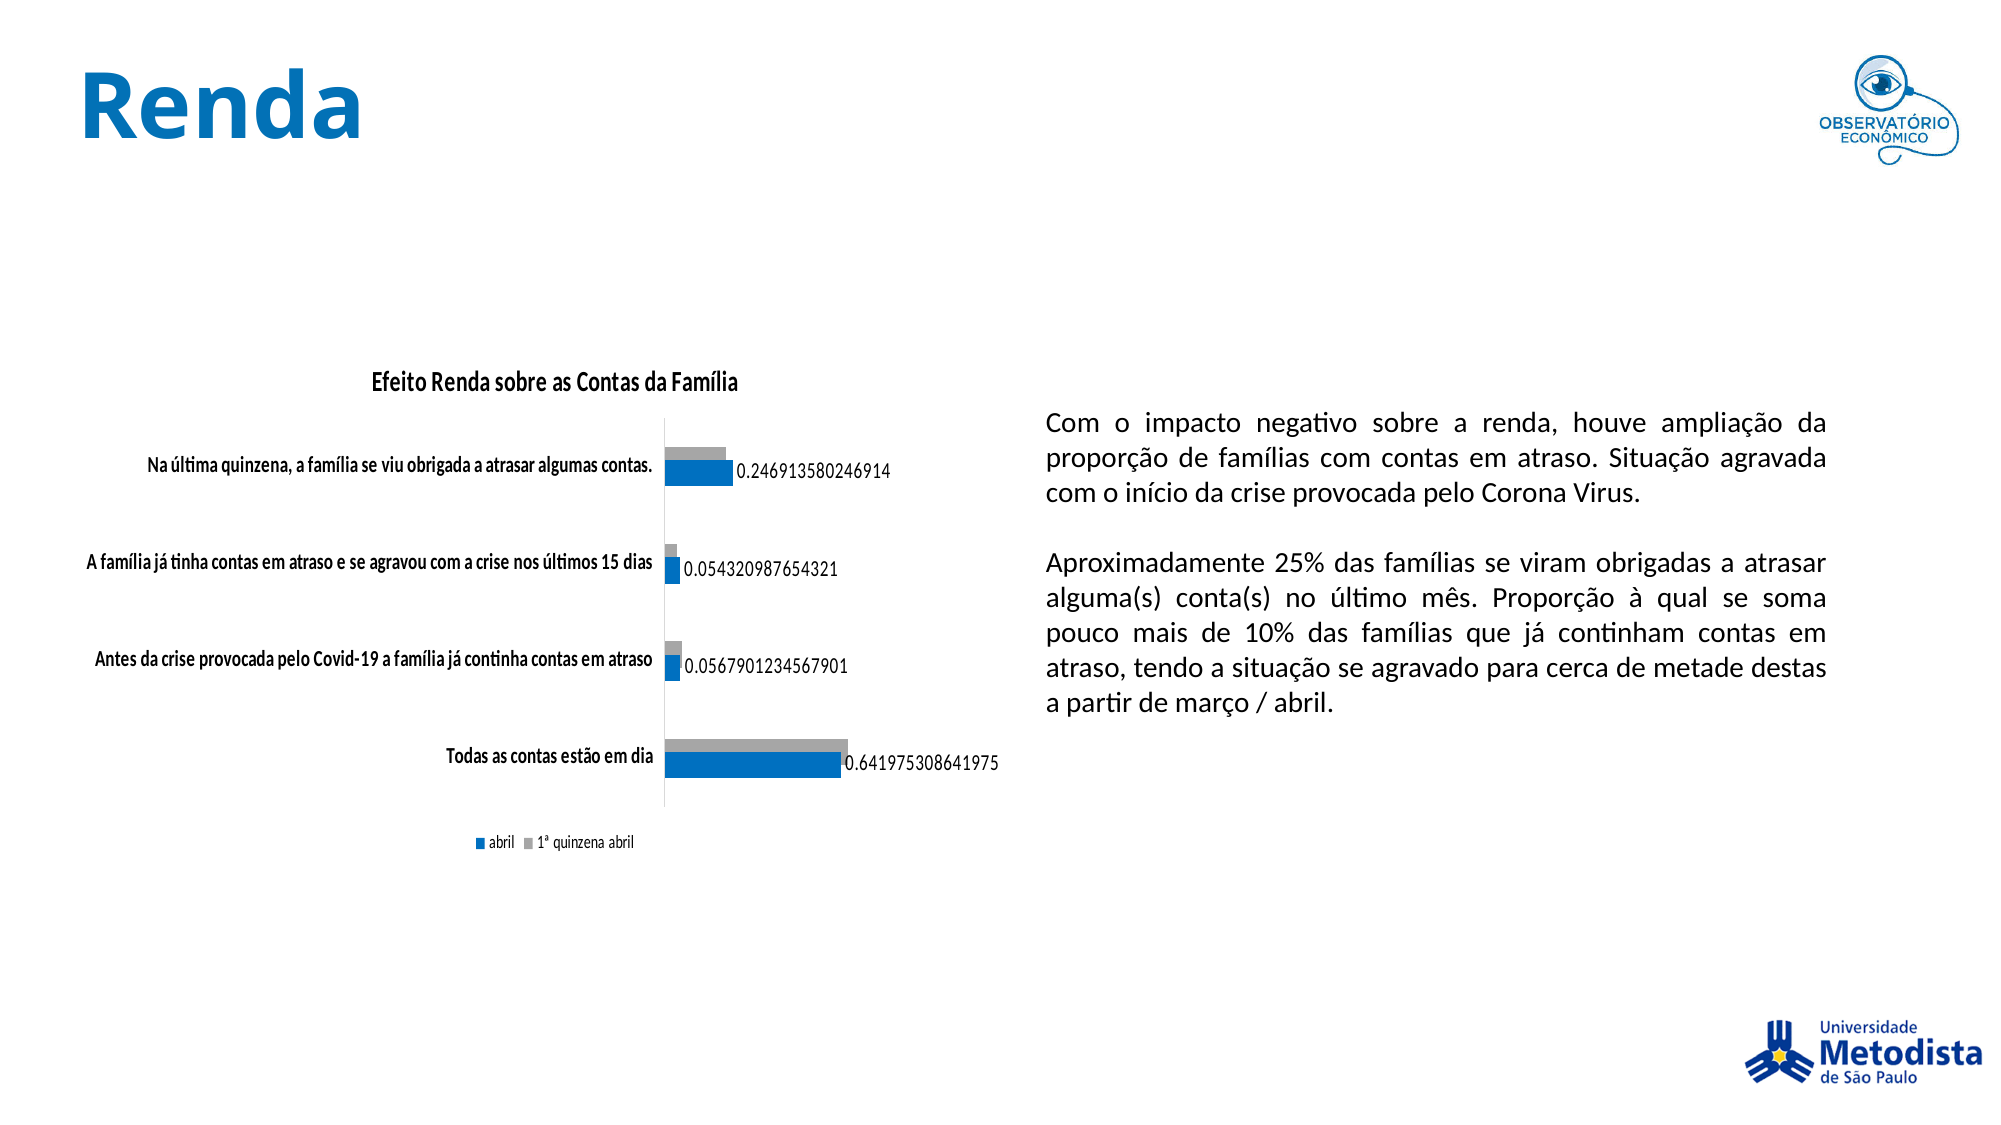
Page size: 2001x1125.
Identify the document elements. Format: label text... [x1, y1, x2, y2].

picture [1809, 49, 1968, 168]
text_box Com o impacto negativo sobre a renda, houve ampliação da proporção de famílias com contas em atraso. Situação agravada com o início da crise provocada pelo Corona Virus. Aproximadamente 25% das famílias se viram obrigadas a atrasar alguma(s) conta(s) no último mês. Proporção à qual se soma pouco mais de 10% das famílias que já continham contas em atraso, tendo a situação se agravado para cerca de metade destas a partir de março / abril. [1030, 395, 1848, 730]
picture [1738, 993, 1987, 1118]
chart [86, 342, 1000, 859]
title Renda [62, 0, 1788, 218]
